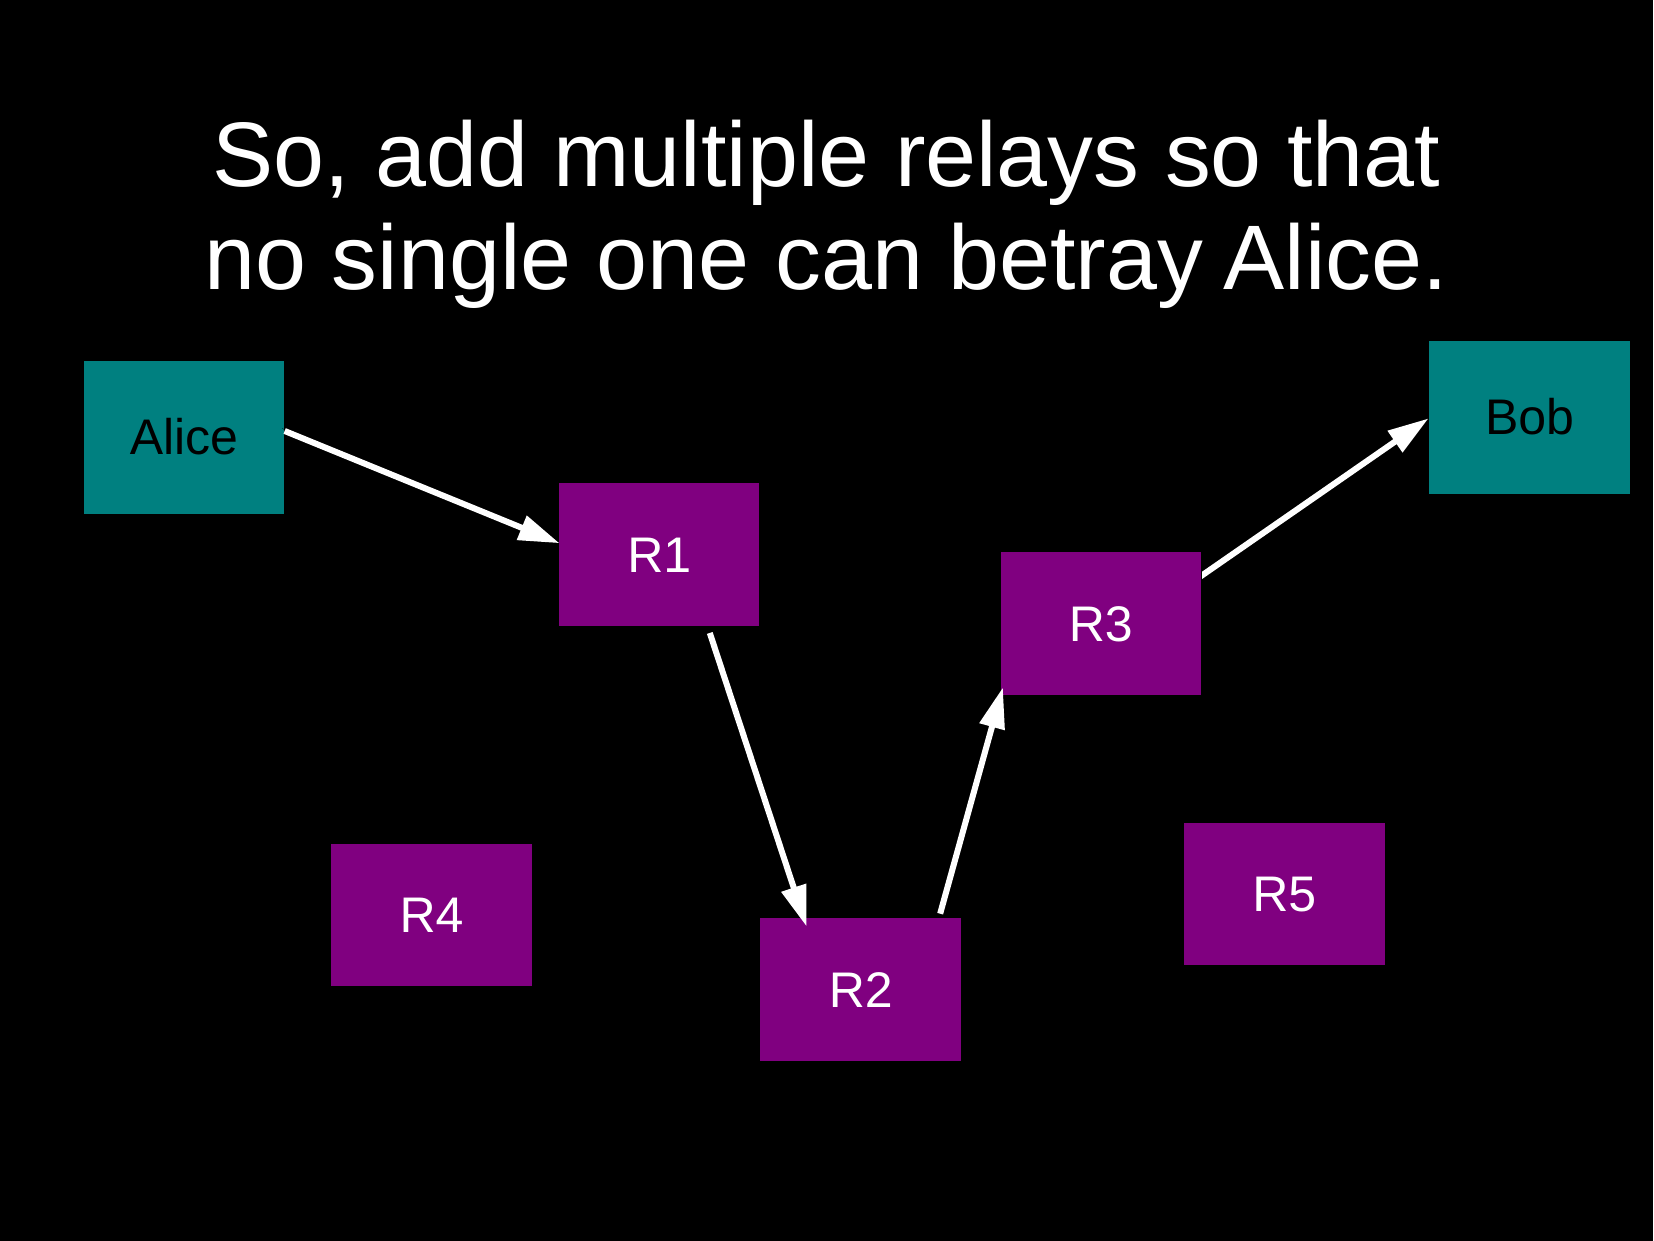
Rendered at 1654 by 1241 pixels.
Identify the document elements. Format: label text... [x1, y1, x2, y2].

text_box R2 [759, 917, 962, 1062]
text_box R1 [558, 482, 760, 627]
title So, add multiple relays so that no single one can betray Alice. [121, 95, 1534, 318]
text_box R3 [1000, 551, 1202, 696]
text_box R4 [330, 843, 533, 987]
text_box Bob [1428, 340, 1631, 495]
text_box R5 [1183, 822, 1386, 966]
text_box Alice [83, 360, 285, 515]
